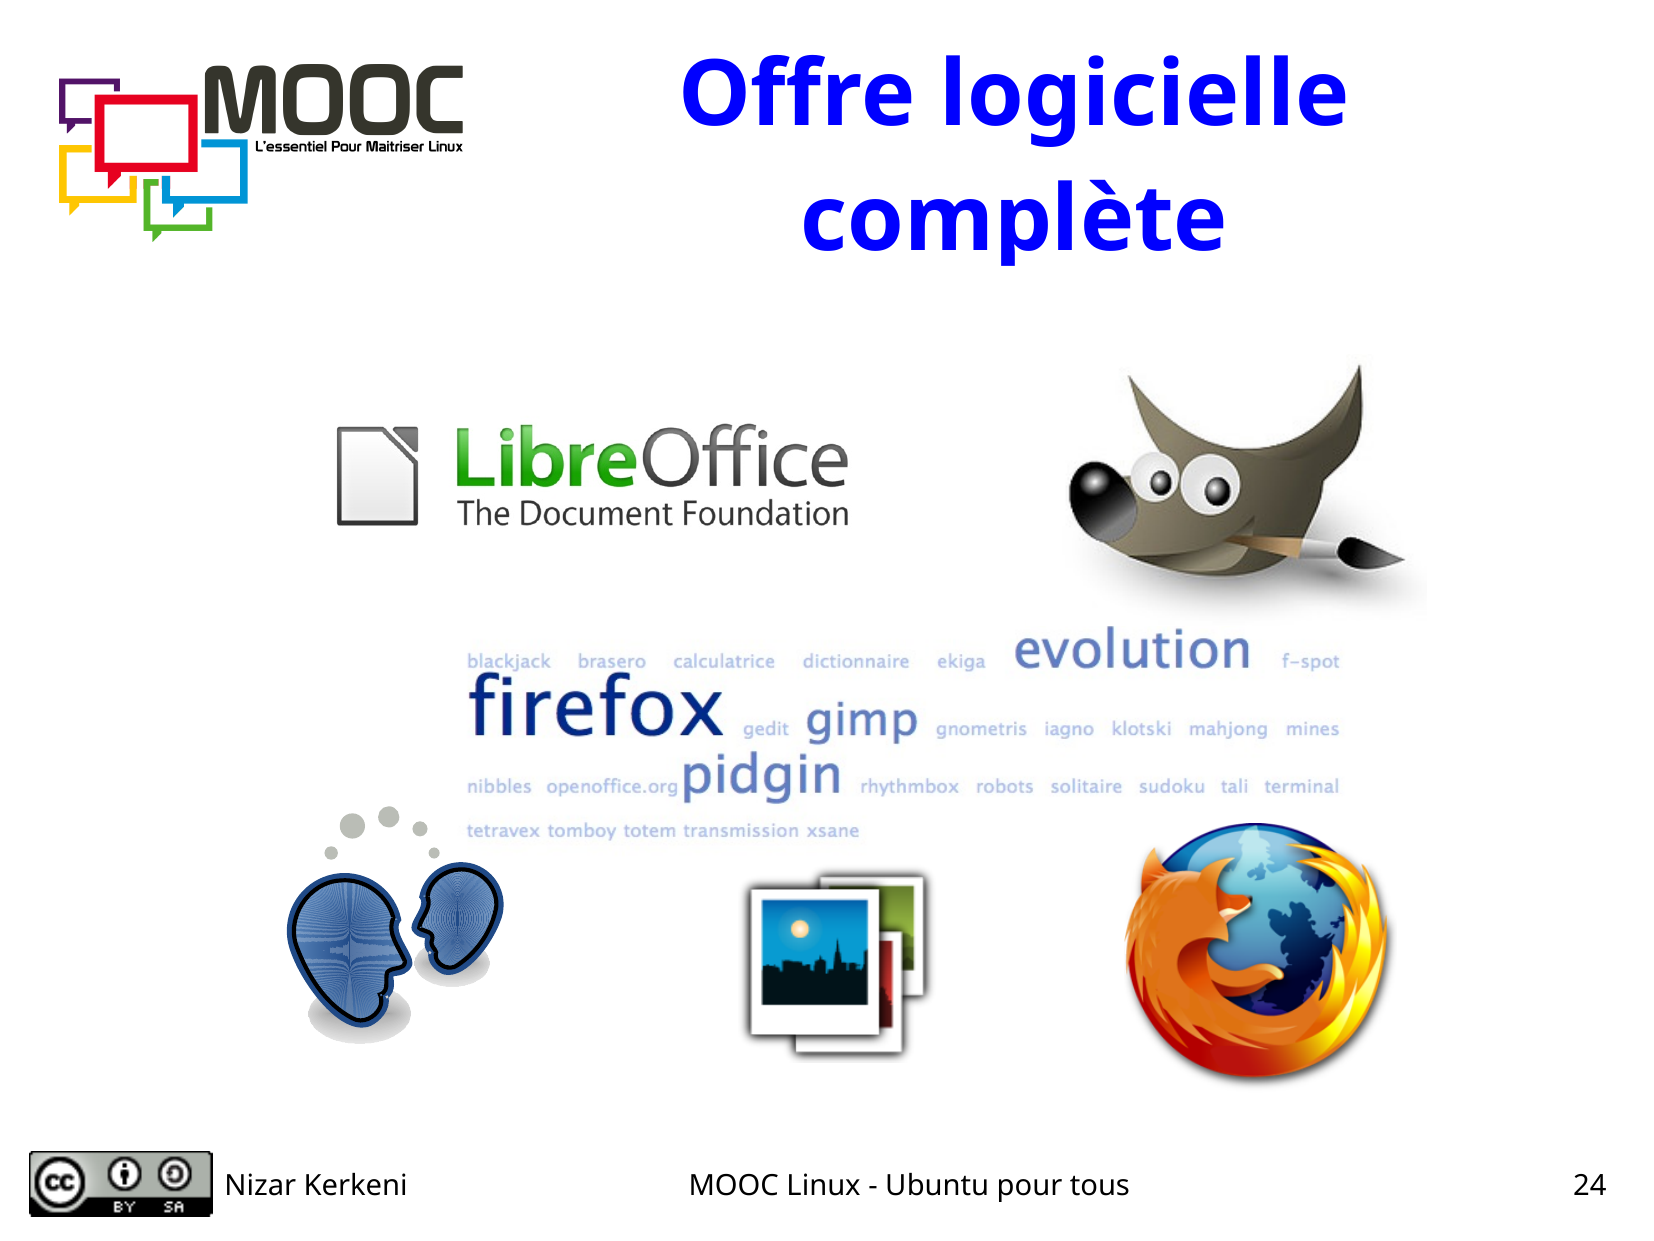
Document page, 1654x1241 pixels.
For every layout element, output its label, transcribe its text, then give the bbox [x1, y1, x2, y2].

picture [265, 354, 1427, 1093]
picture [29, 1151, 213, 1217]
picture [59, 64, 460, 242]
text_box [221, 265, 1433, 1093]
title Offre logicielle complète [460, 49, 1568, 257]
picture [295, 380, 887, 569]
